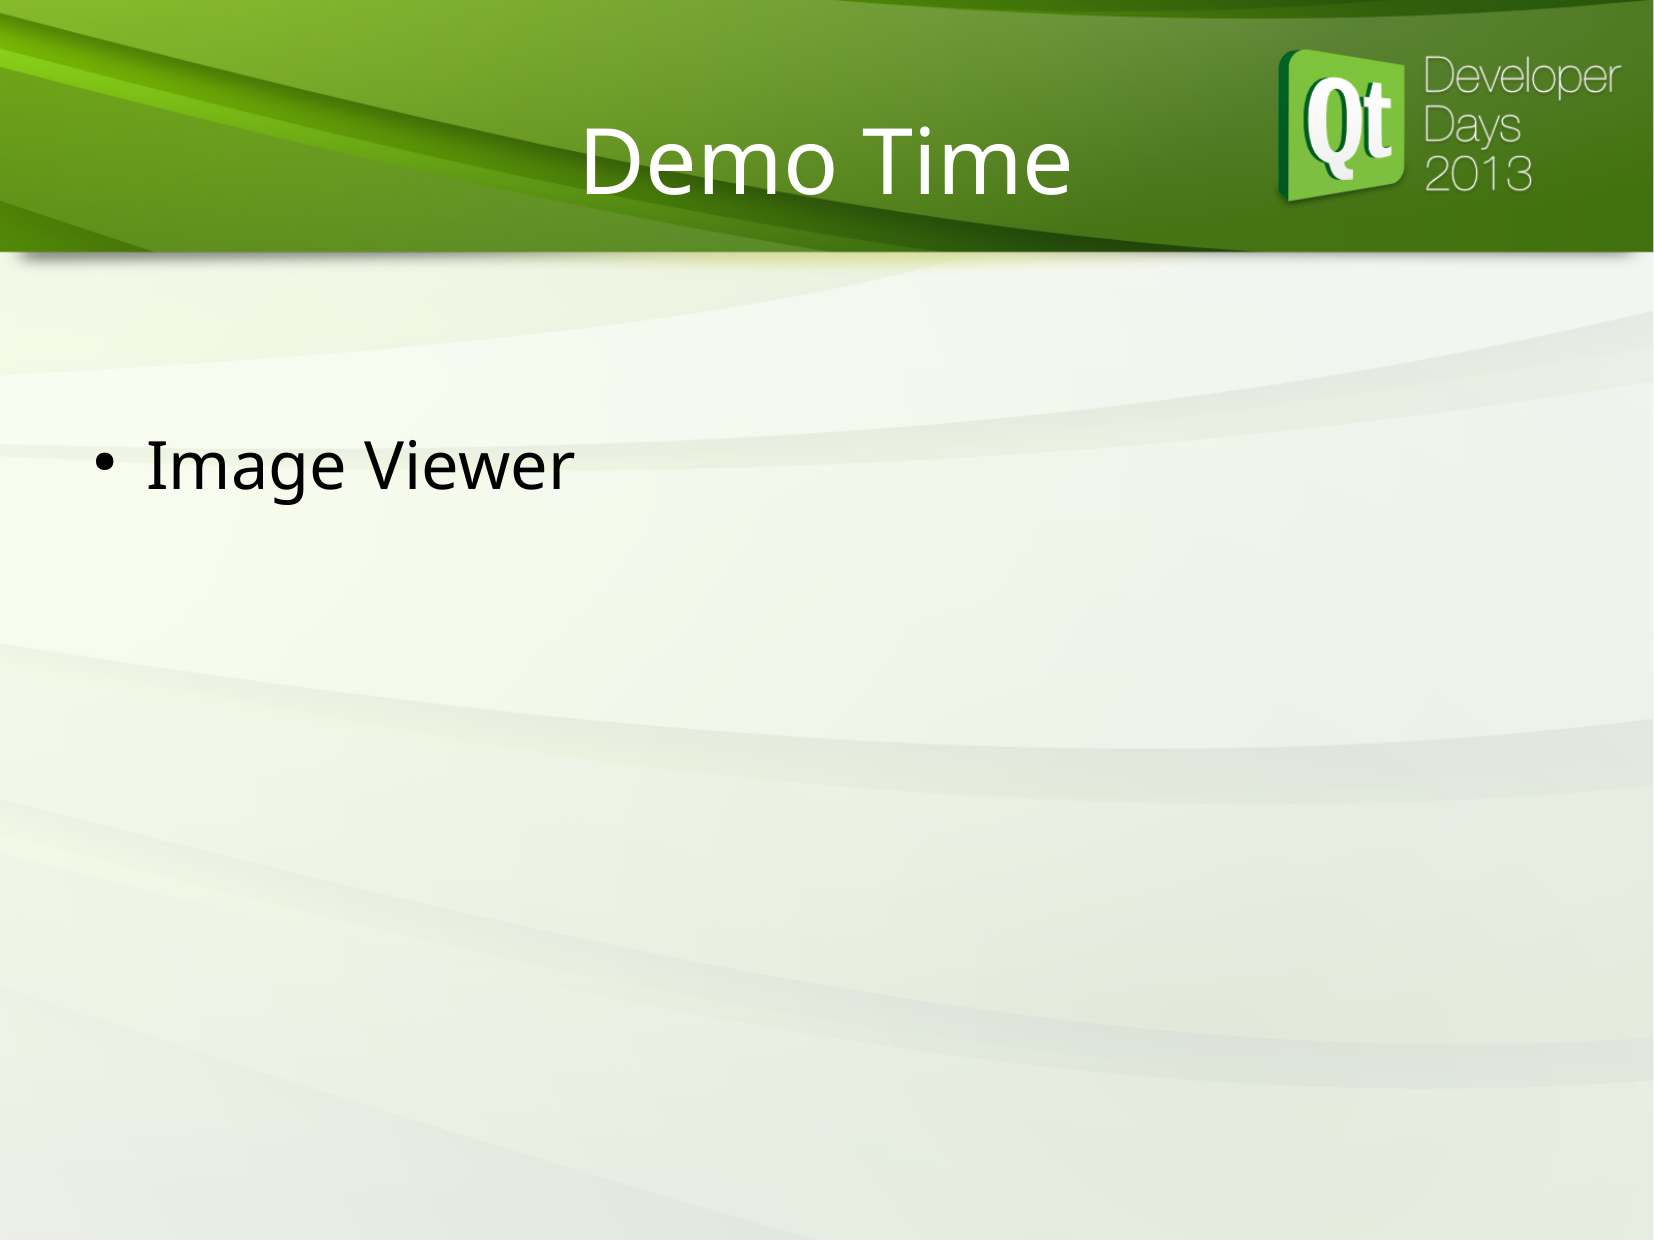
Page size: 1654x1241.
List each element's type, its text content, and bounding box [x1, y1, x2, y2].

list Image Viewer [75, 297, 1576, 1201]
picture [0, 0, 1654, 1240]
title Demo Time [82, 55, 1571, 263]
